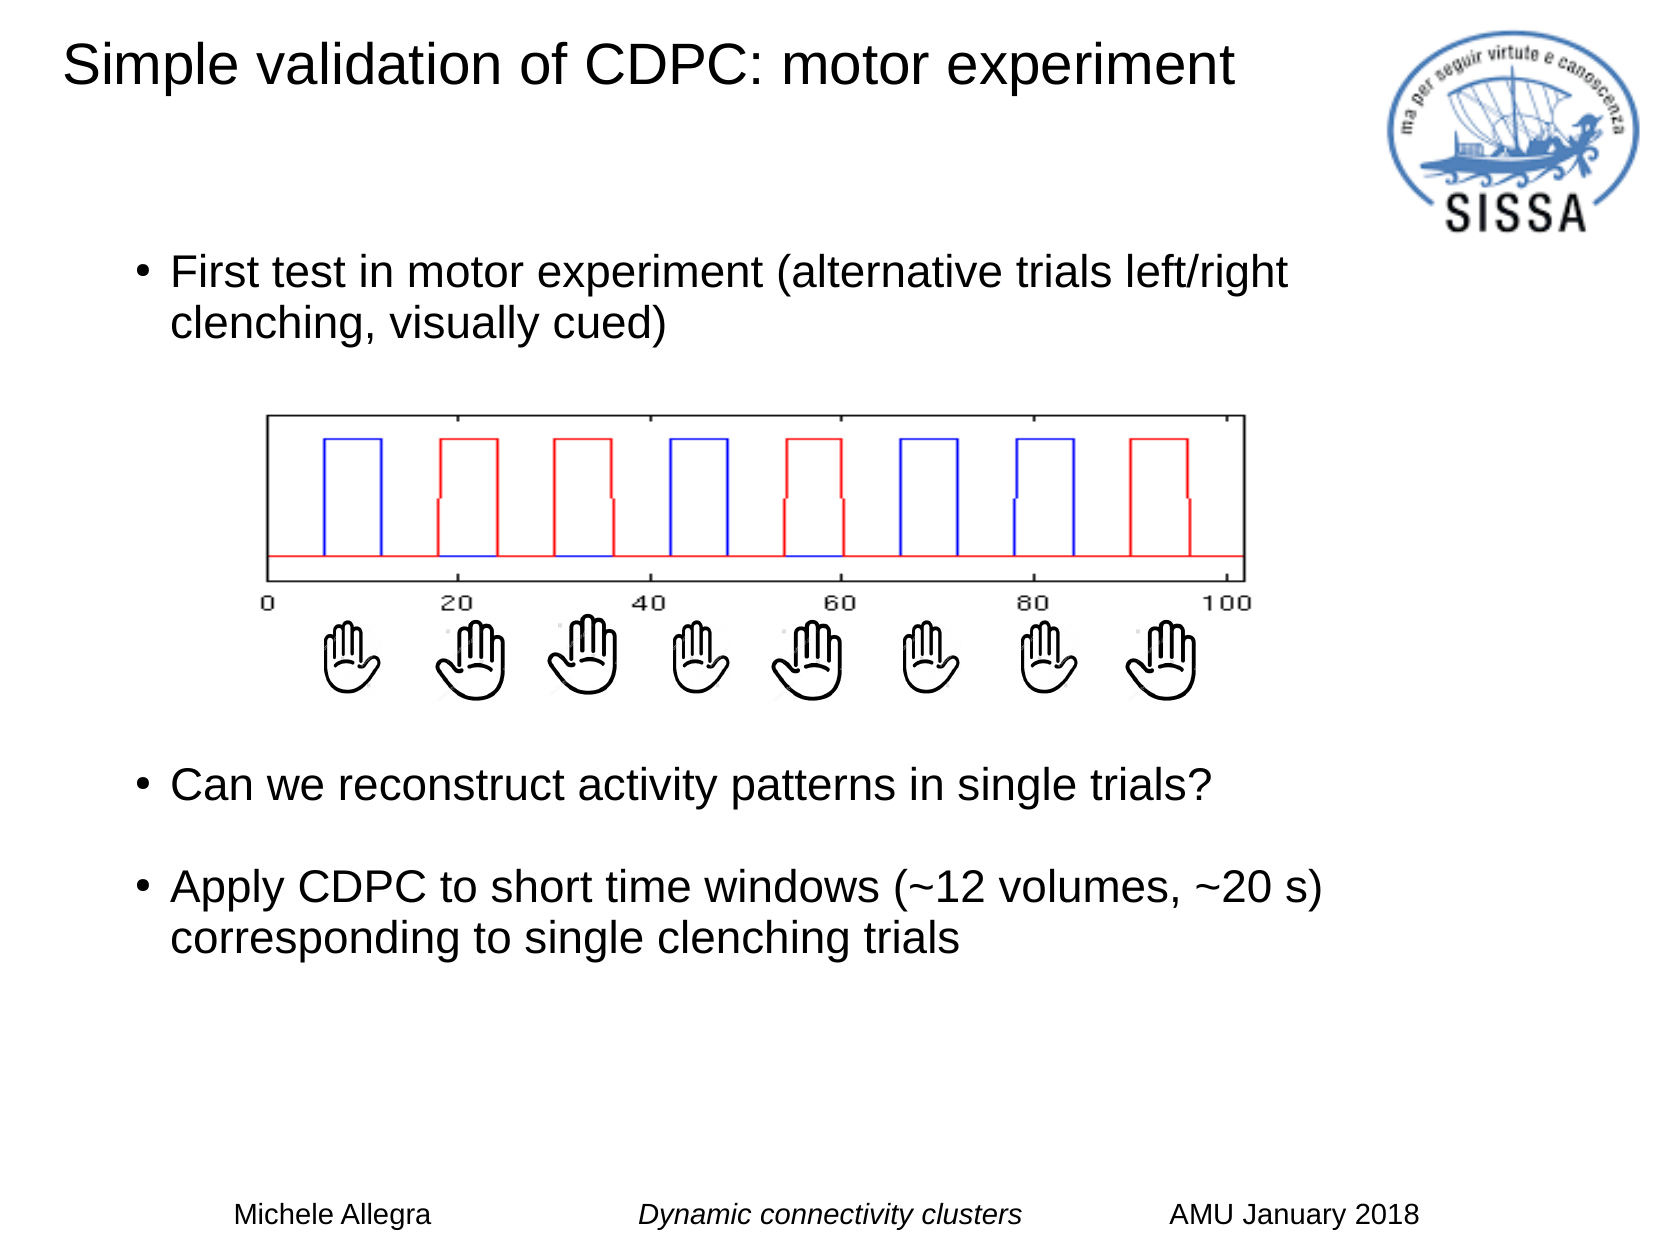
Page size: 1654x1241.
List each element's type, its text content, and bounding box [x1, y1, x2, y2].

title Michele Allegra Dynamic connectivity clusters AMU January 2018 [82, 1177, 1572, 1241]
text_box First test in motor experiment (alternative trials left/right clenching, visually cued) Can we reconstruct activity patterns in single trials? Apply CDPC to short time windows (~12 volumes, ~20 s) corresponding to single clenching trials [120, 238, 1486, 1162]
picture [1372, 27, 1654, 238]
title Simple validation of CDPC: motor experiment [29, 0, 1270, 168]
